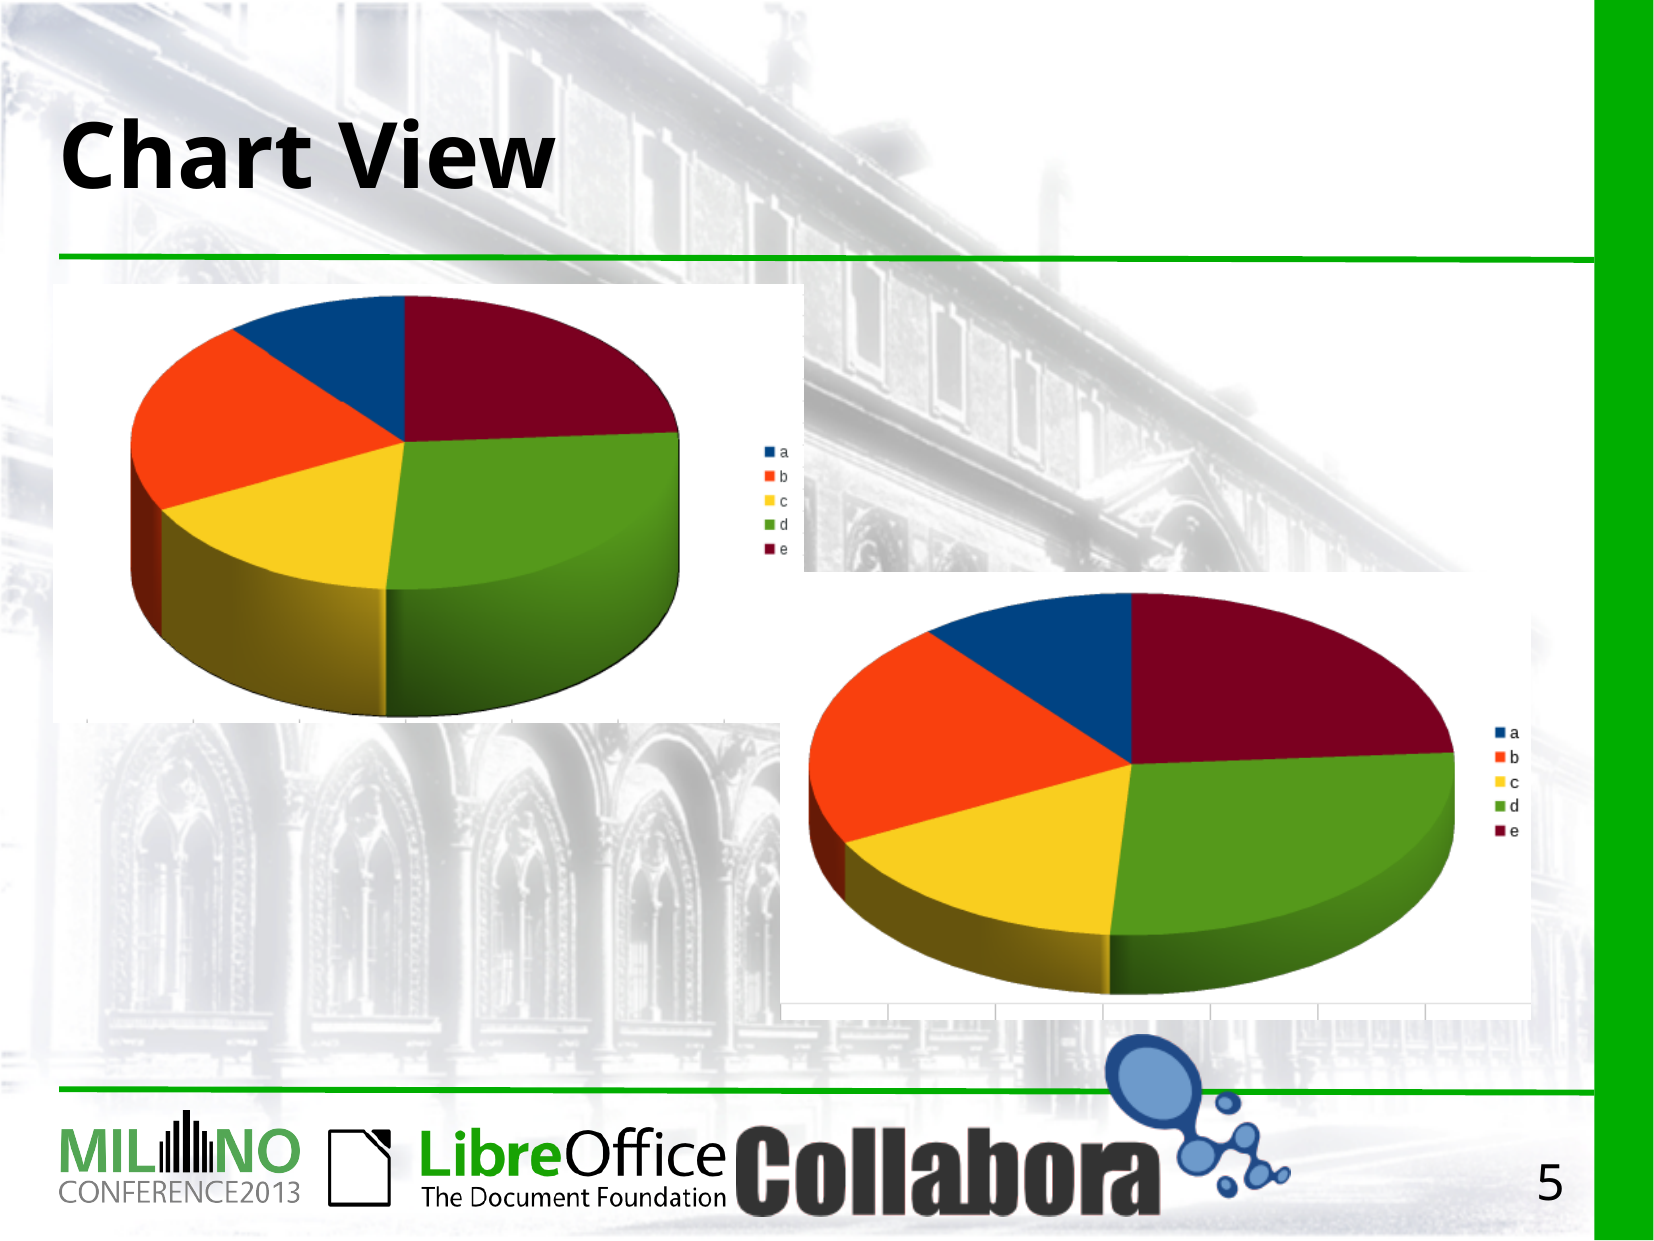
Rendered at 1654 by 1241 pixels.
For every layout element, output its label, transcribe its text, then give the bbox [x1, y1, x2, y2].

picture [0, 1, 1594, 1241]
title Chart View [59, 49, 1548, 257]
